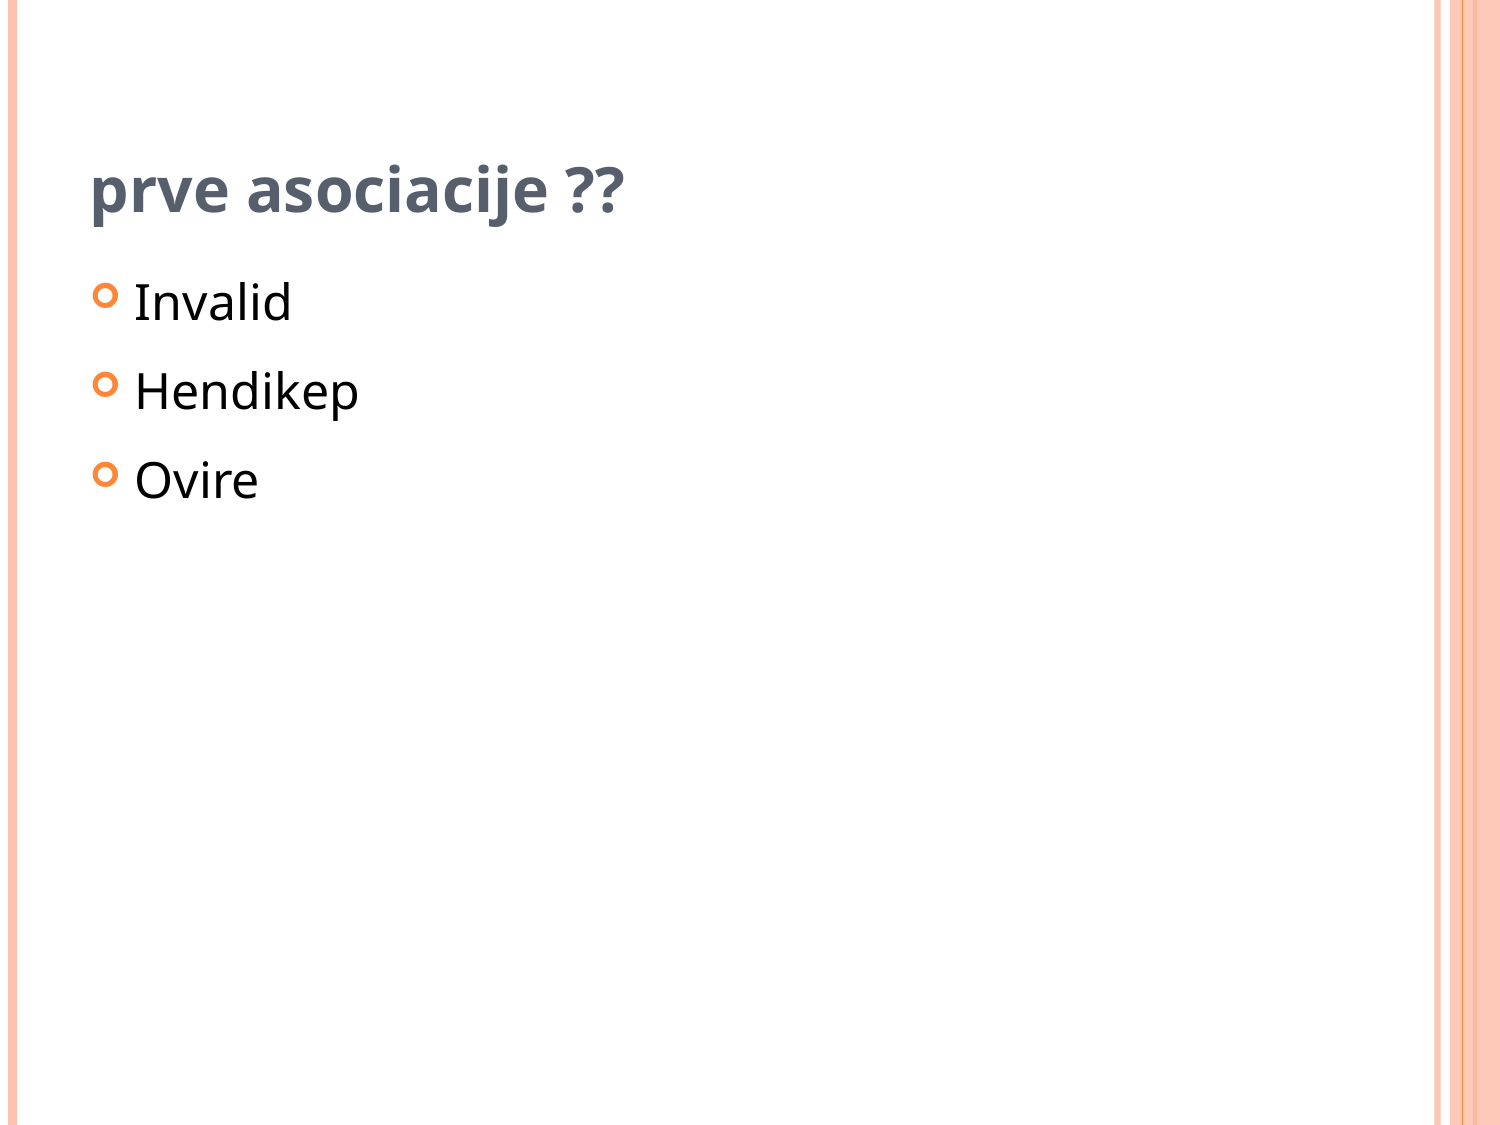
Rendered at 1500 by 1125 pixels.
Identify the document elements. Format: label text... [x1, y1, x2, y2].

title prve asociacije ?? [75, 45, 1300, 233]
list Invalid Hendikep Ovire [75, 262, 1300, 1062]
